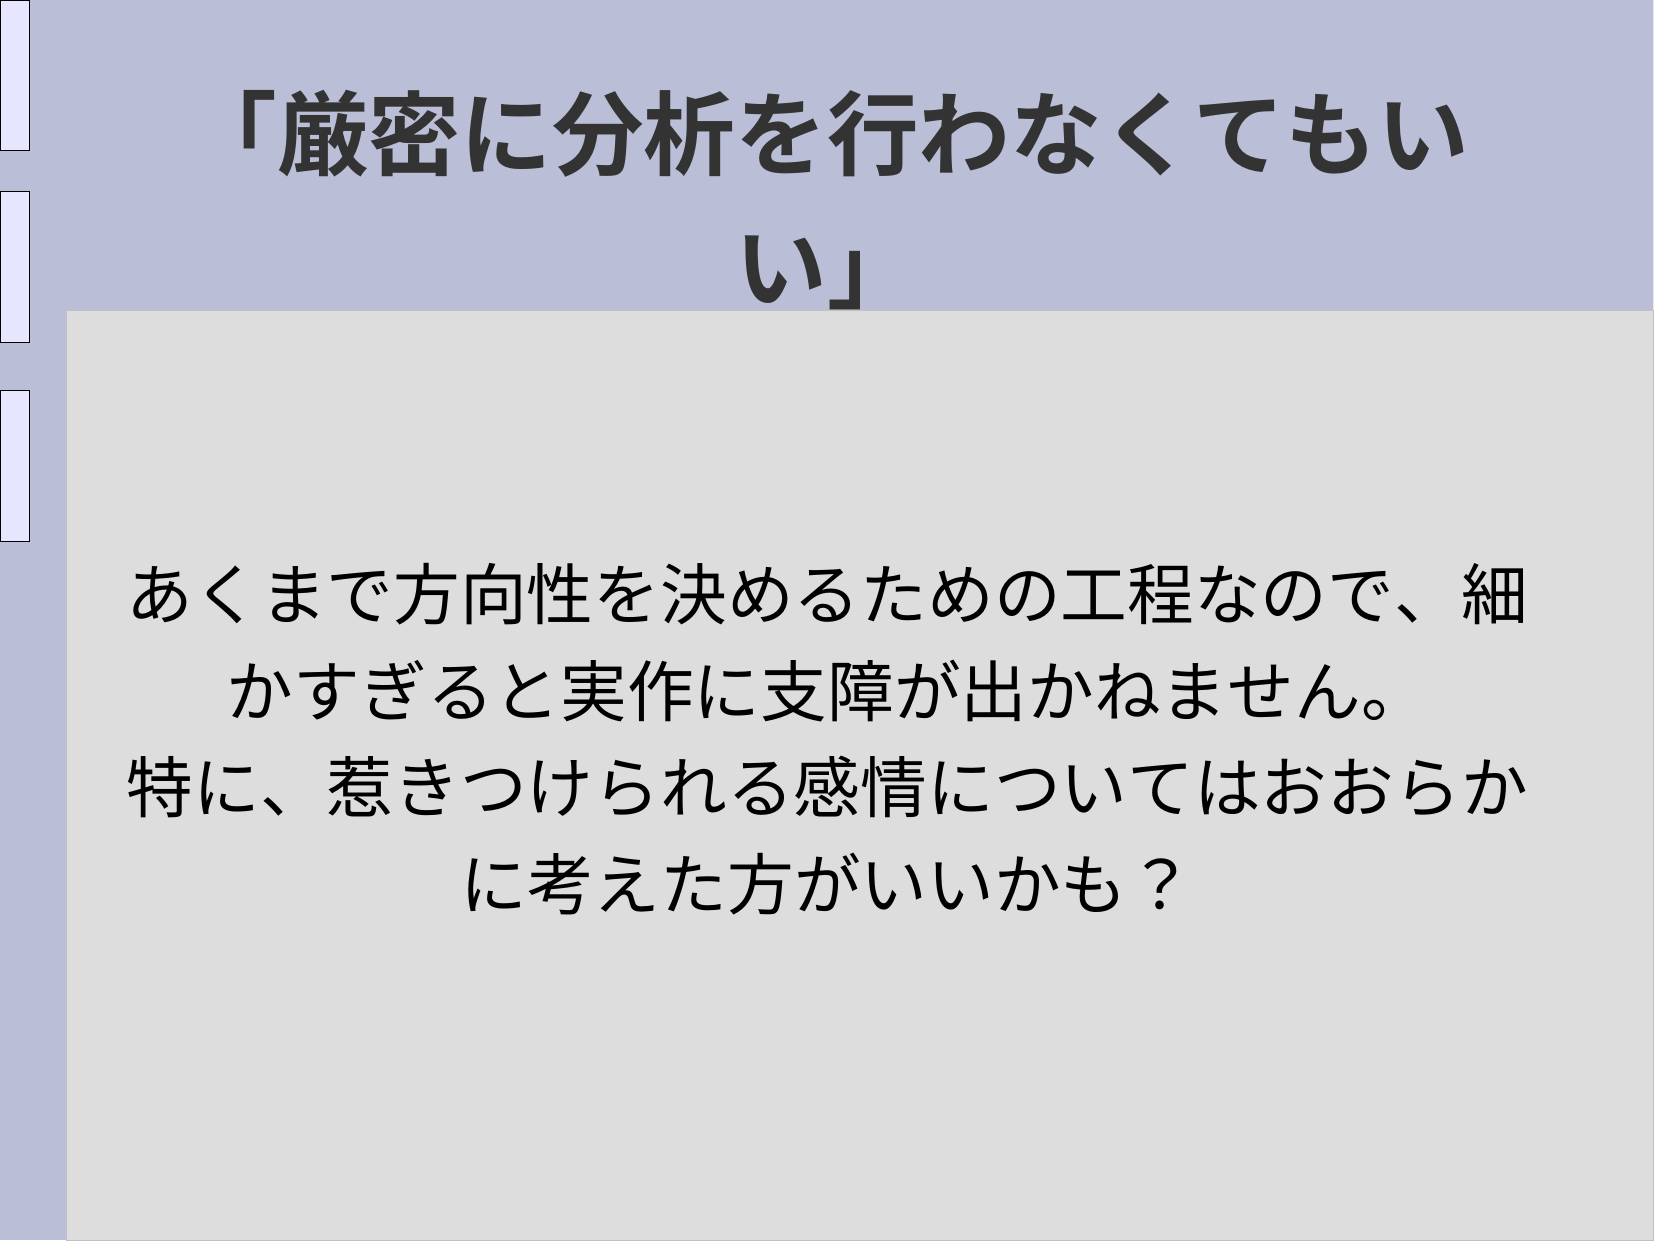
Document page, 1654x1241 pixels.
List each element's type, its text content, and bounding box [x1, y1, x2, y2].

subtitle あくまで方向性を決めるための工程なので、細かすぎると実作に支障が出かねません。 特に、惹きつけられる感情についてはおおらかに考えた方がいいかも？ [121, 344, 1534, 1127]
title 「厳密に分析を行わなくてもいい」 [121, 91, 1534, 299]
